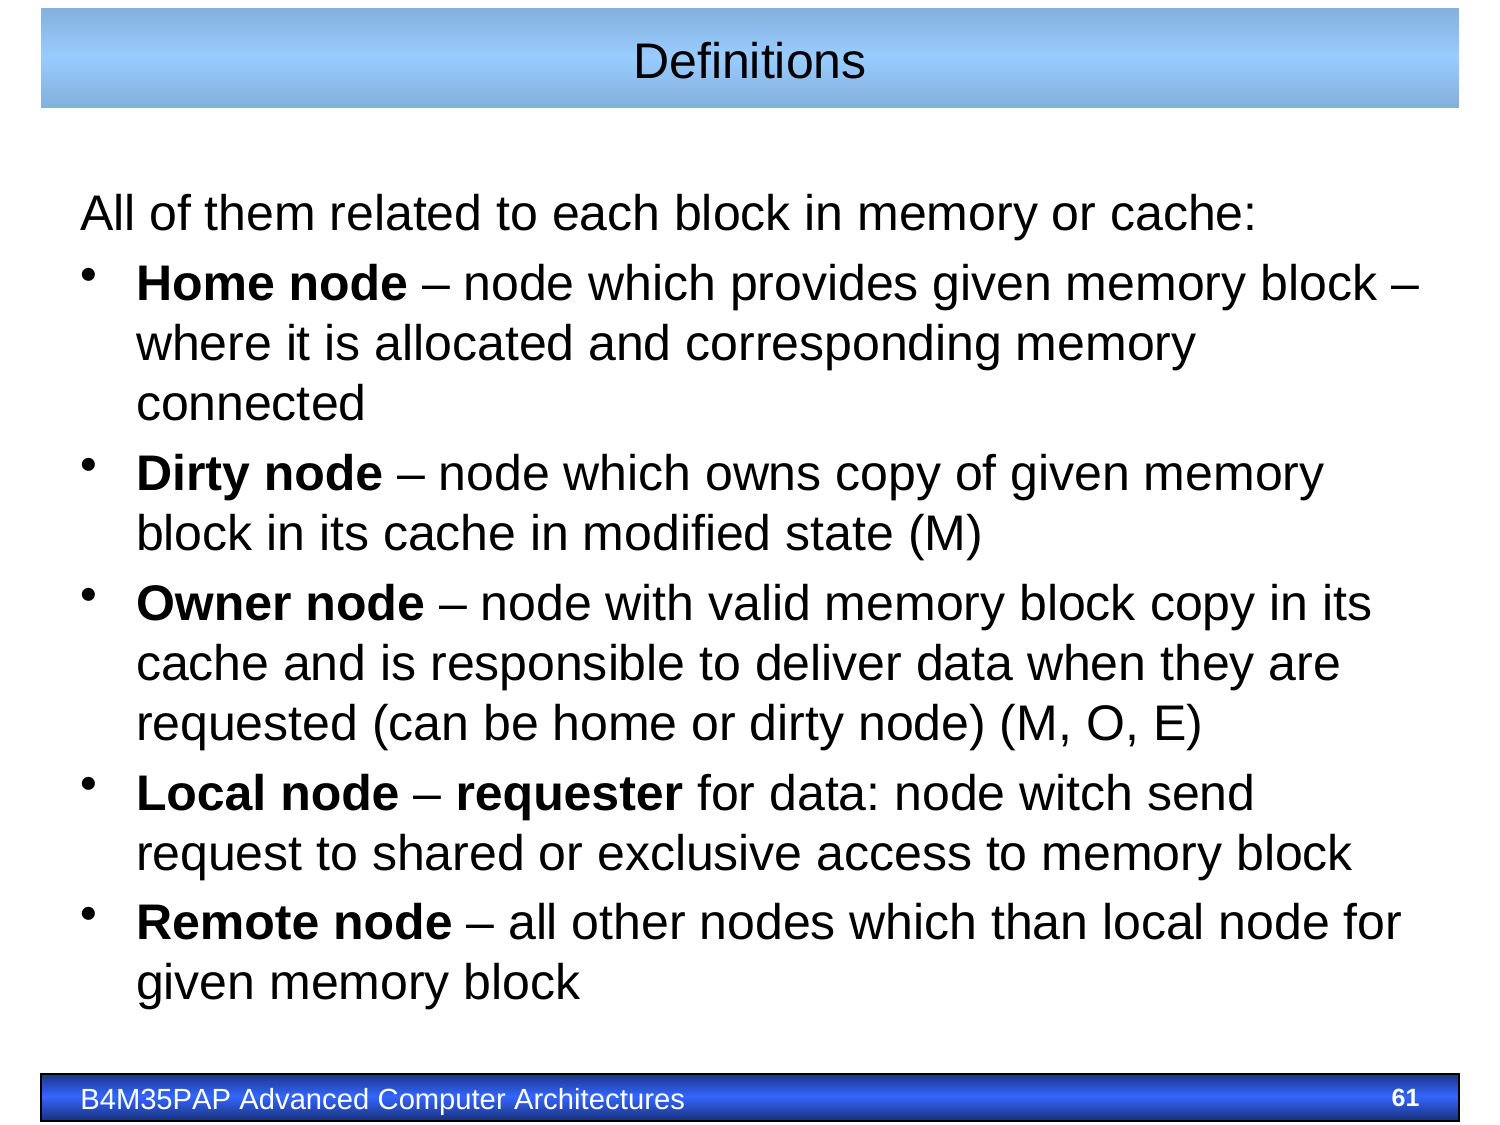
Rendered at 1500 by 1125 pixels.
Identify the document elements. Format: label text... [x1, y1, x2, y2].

title Definitions [41, 8, 1459, 108]
list All of them related to each block in memory or cache: Home node – node which provides given memory block – where it is allocated and corresponding memory connected Dirty node – node which owns copy of given memory block in its cache in modified state (M) Owner node – node with valid memory block copy in its cache and is responsible to deliver data when they are requested (can be home or dirty node) (M, O, E) Local node – requester for data: node witch send request to shared or exclusive access to memory block Remote node – all other nodes which than local node for given memory block [64, 172, 1436, 1000]
